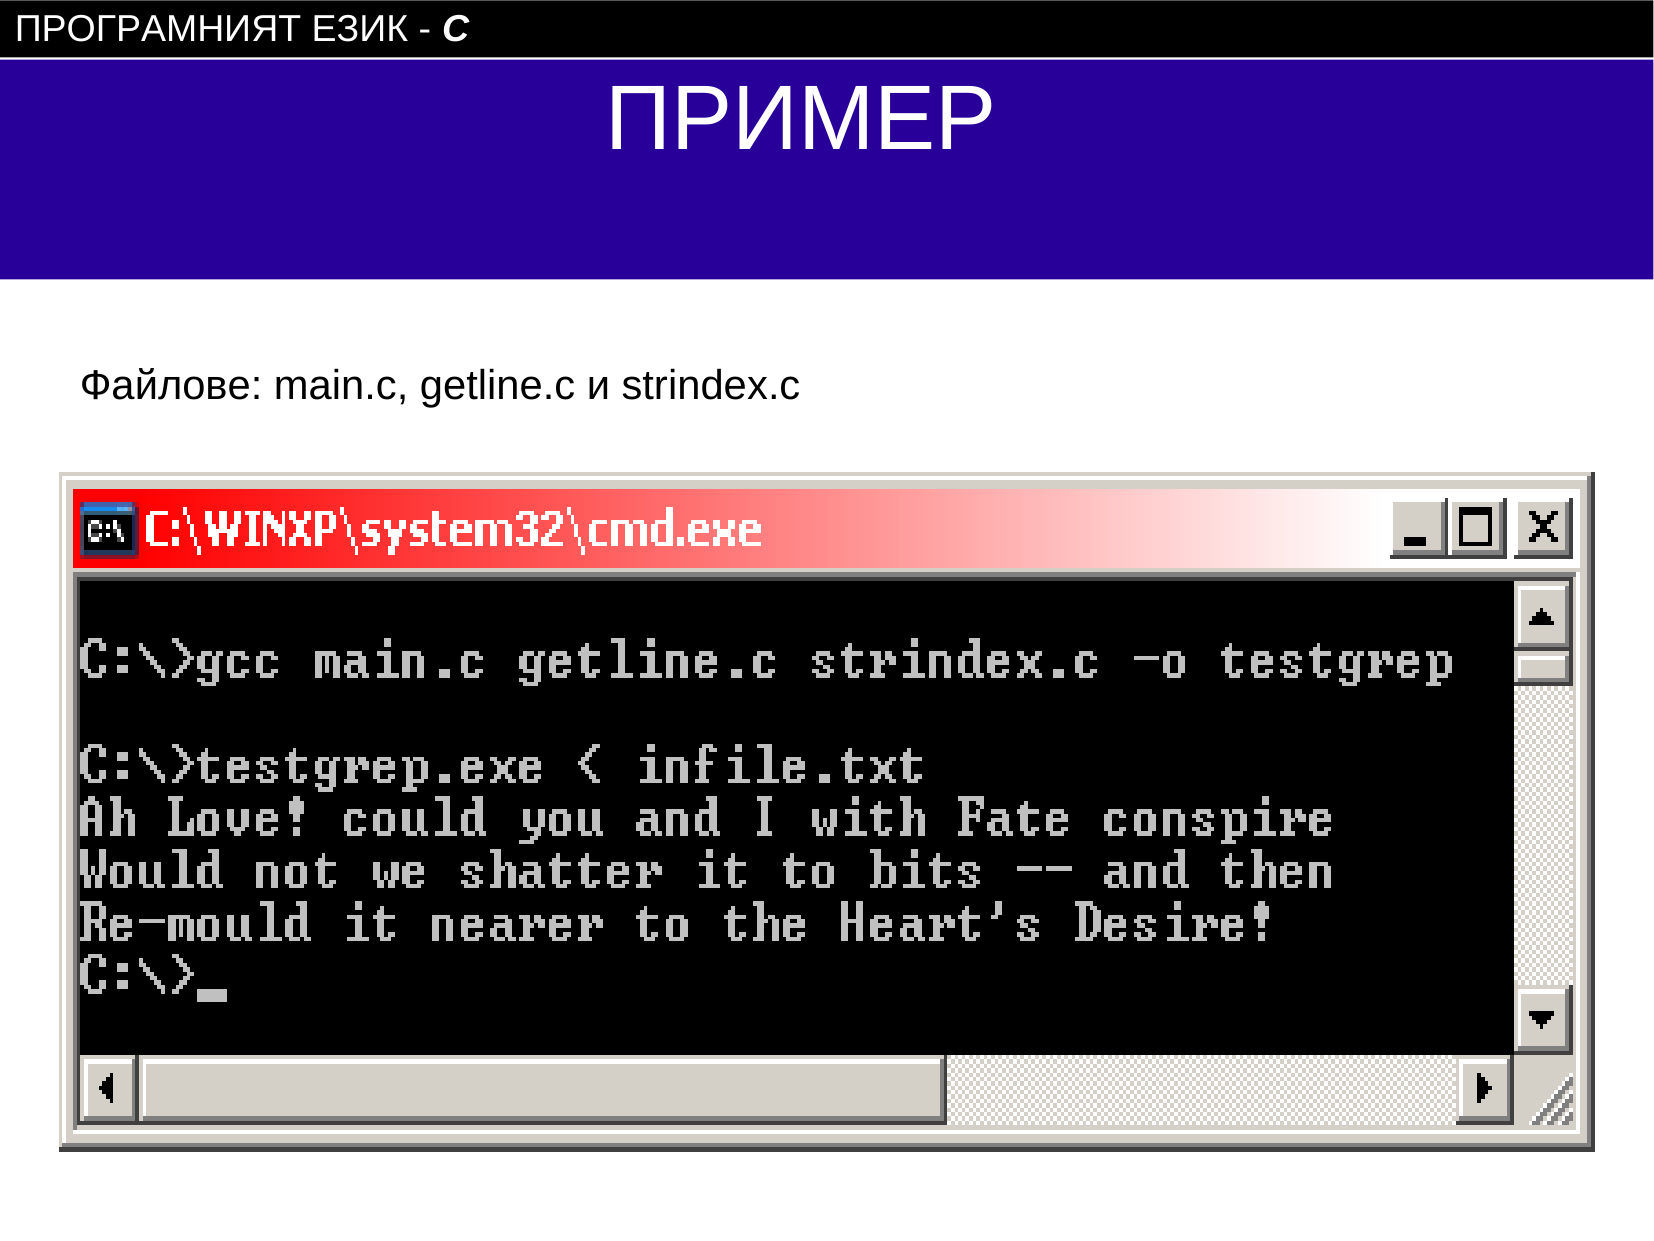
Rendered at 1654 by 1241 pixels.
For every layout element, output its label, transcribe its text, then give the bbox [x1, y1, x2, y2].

text_box ПРИМЕР [0, 59, 1654, 280]
picture [59, 472, 1595, 1152]
text_box Файлове: main.c, getline.c и strindex.c [29, 354, 1595, 416]
text_box ПРОГРАМНИЯT ЕЗИК - С [0, 0, 1654, 58]
